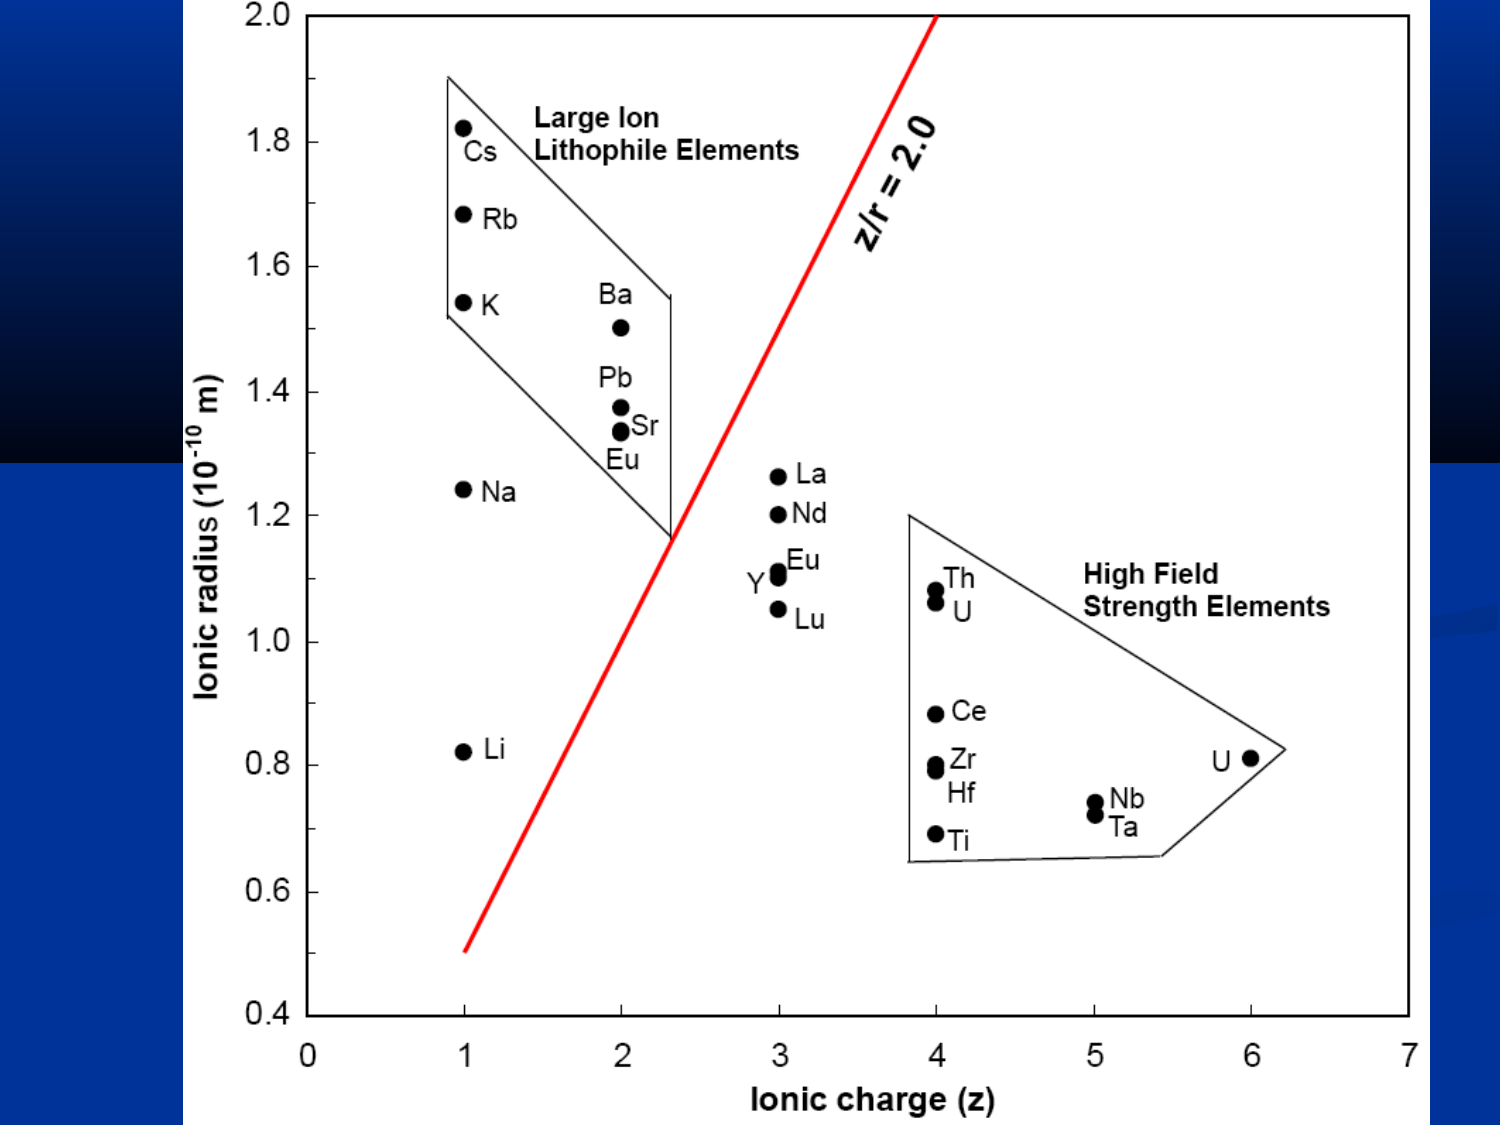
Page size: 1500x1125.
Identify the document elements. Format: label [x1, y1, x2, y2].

text_box [183, 0, 1430, 1125]
